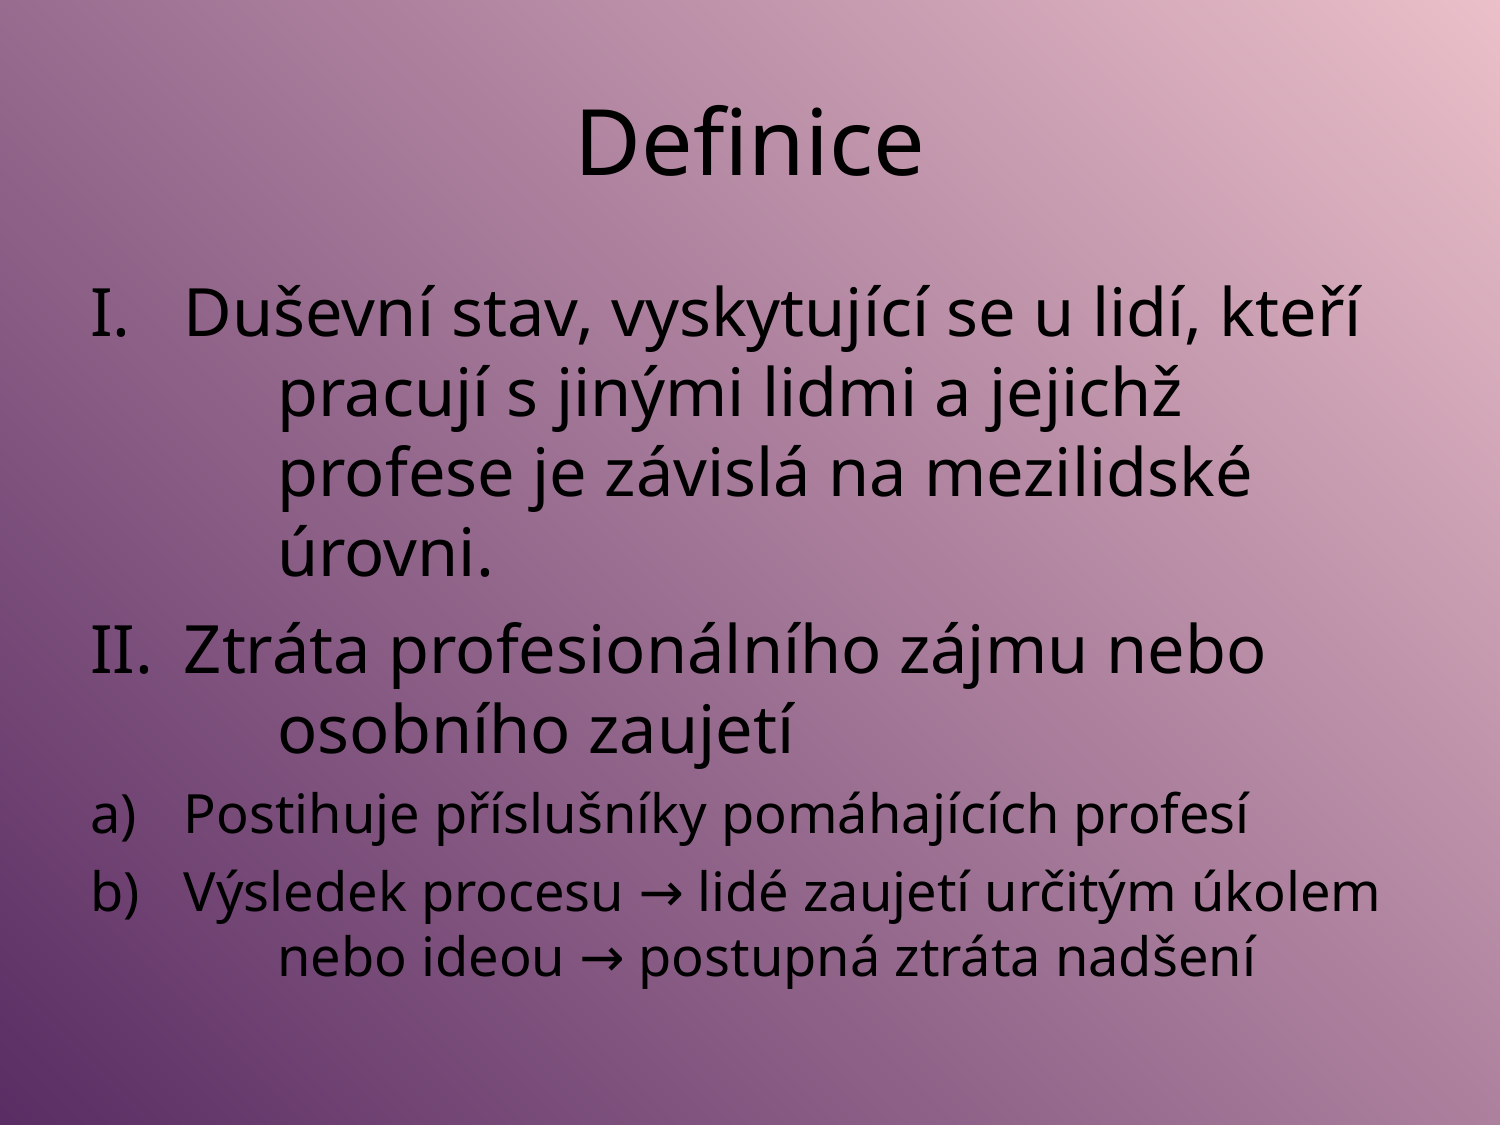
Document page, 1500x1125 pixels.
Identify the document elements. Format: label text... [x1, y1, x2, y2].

list Duševní stav, vyskytující se u lidí, kteří pracují s jinými lidmi a jejichž profese je závislá na mezilidské úrovni. Ztráta profesionálního zájmu nebo osobního zaujetí Postihuje příslušníky pomáhajících profesí Výsledek procesu → lidé zaujetí určitým úkolem nebo ideou → postupná ztráta nadšení [75, 262, 1426, 1005]
title Definice [75, 45, 1426, 233]
